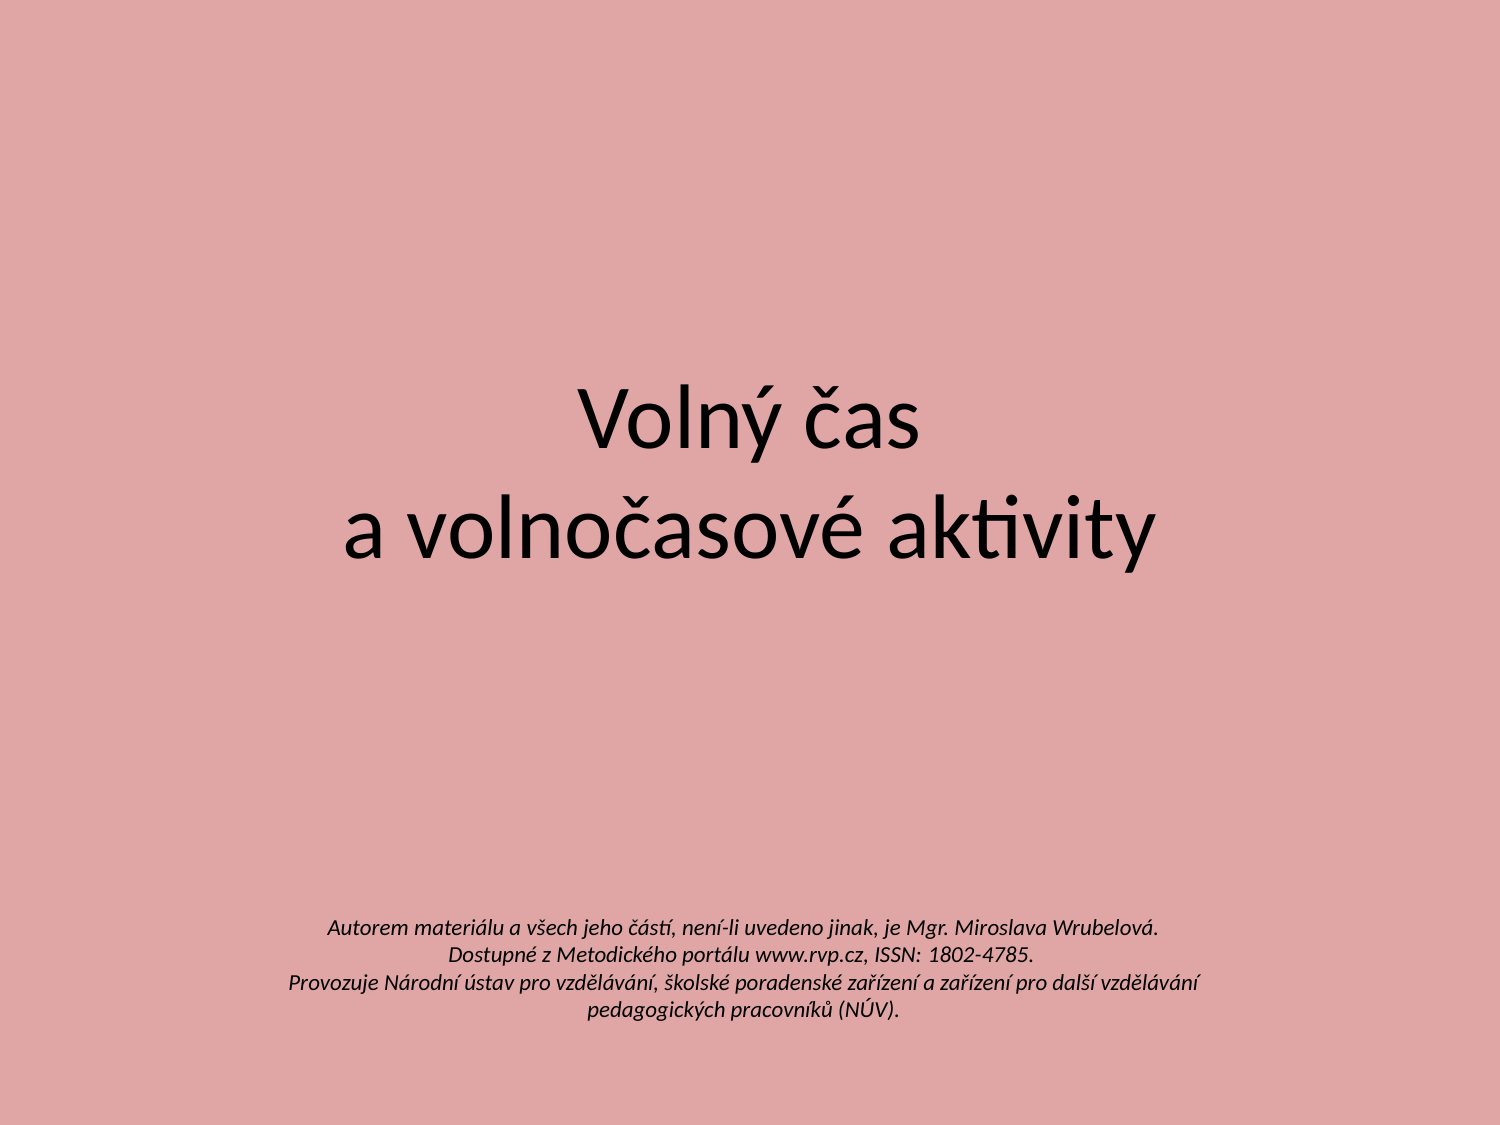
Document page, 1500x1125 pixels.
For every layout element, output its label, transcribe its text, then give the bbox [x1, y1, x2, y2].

subtitle Autorem materiálu a všech jeho částí, není-li uvedeno jinak, je Mgr. Miroslava Wrubelová. Dostupné z Metodického portálu www.rvp.cz, ISSN: 1802-4785. Provozuje Národní ústav pro vzdělávání, školské poradenské zařízení a zařízení pro další vzdělávání pedagogických pracovníků (NÚV). [230, 905, 1258, 1071]
title Volný čas a volnočasové aktivity [112, 349, 1388, 591]
